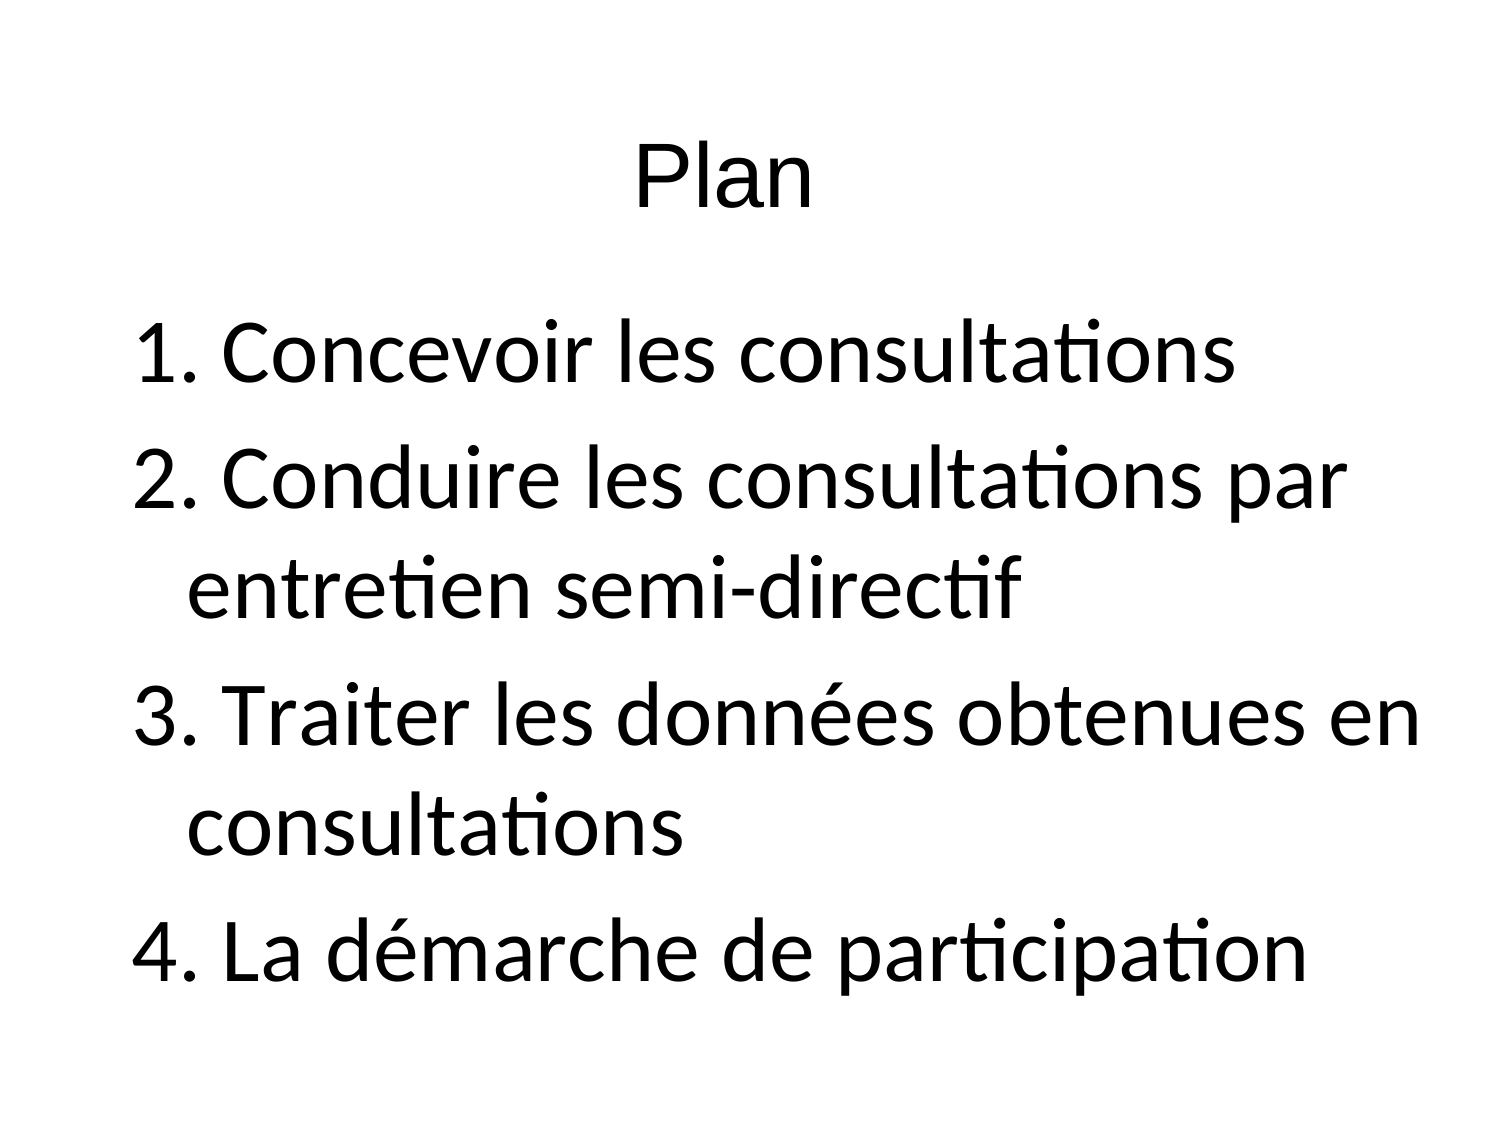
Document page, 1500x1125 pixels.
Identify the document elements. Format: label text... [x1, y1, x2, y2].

title Plan [75, 75, 1426, 268]
list 1. Concevoir les consultations 2. Conduire les consultations par entretien semi-directif 3. Traiter les données obtenues en consultations 4. La démarche de participation [59, 282, 1447, 1009]
